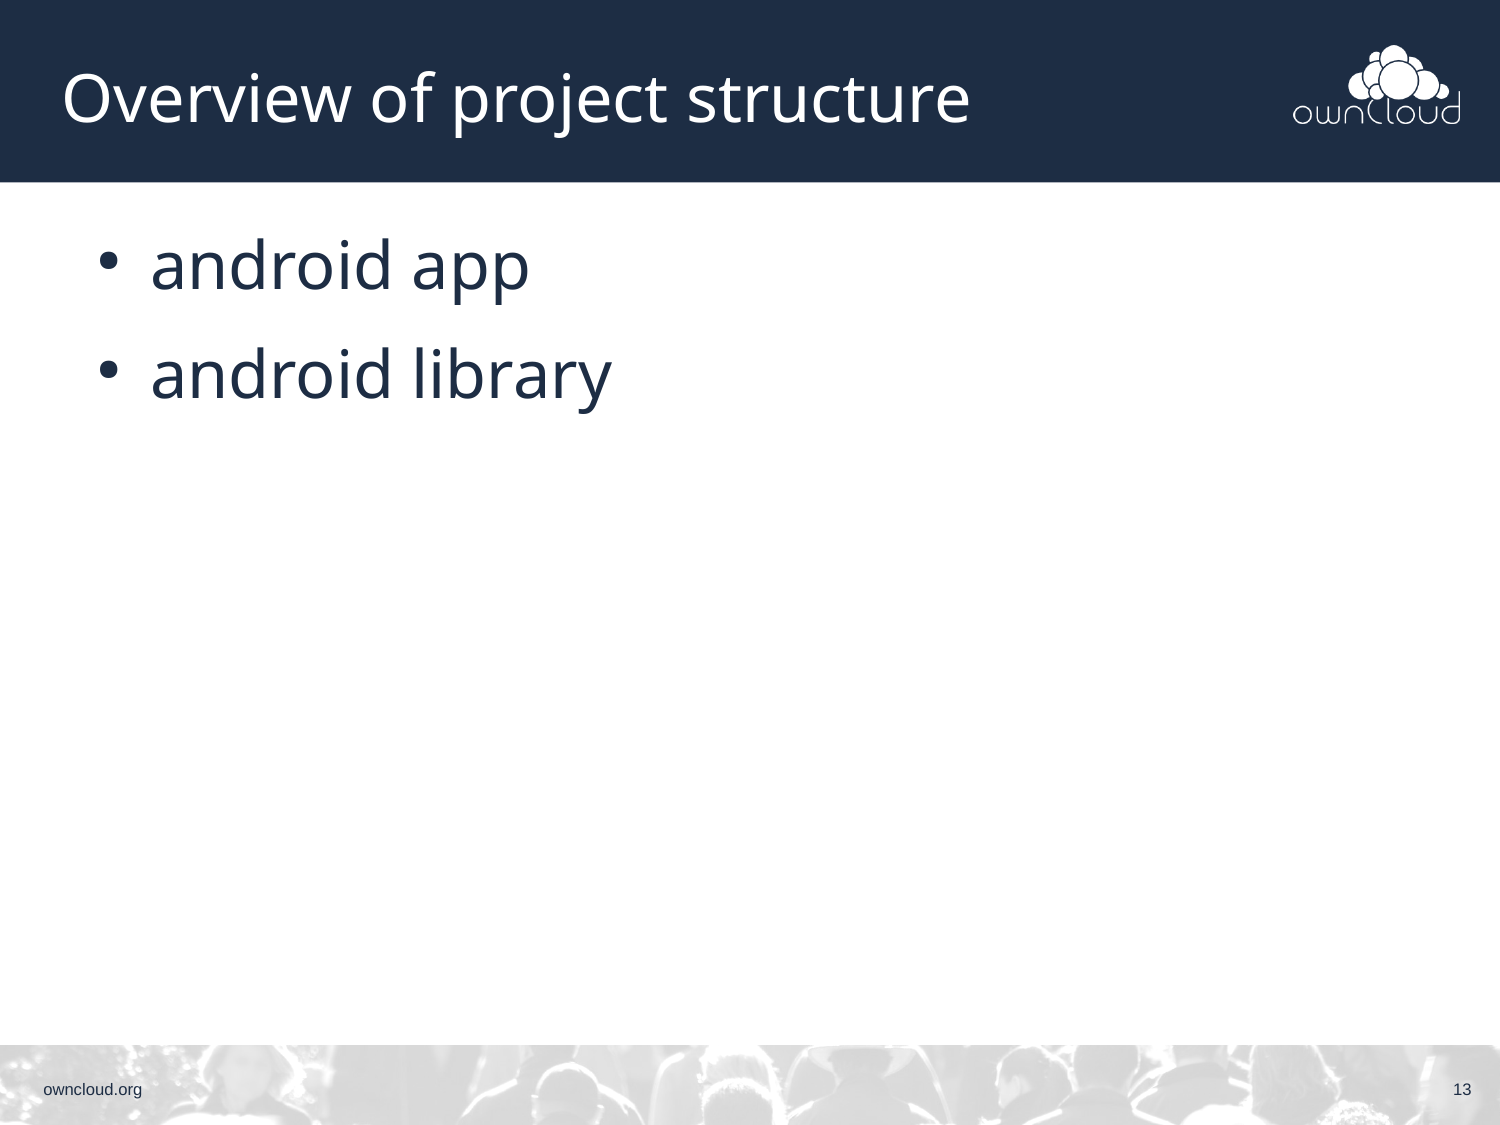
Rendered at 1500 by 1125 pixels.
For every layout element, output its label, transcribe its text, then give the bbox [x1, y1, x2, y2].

picture [0, 1045, 1500, 1125]
picture [1293, 45, 1460, 124]
list android app android library [46, 214, 1406, 1004]
title Overview of project structure [46, 5, 1258, 187]
